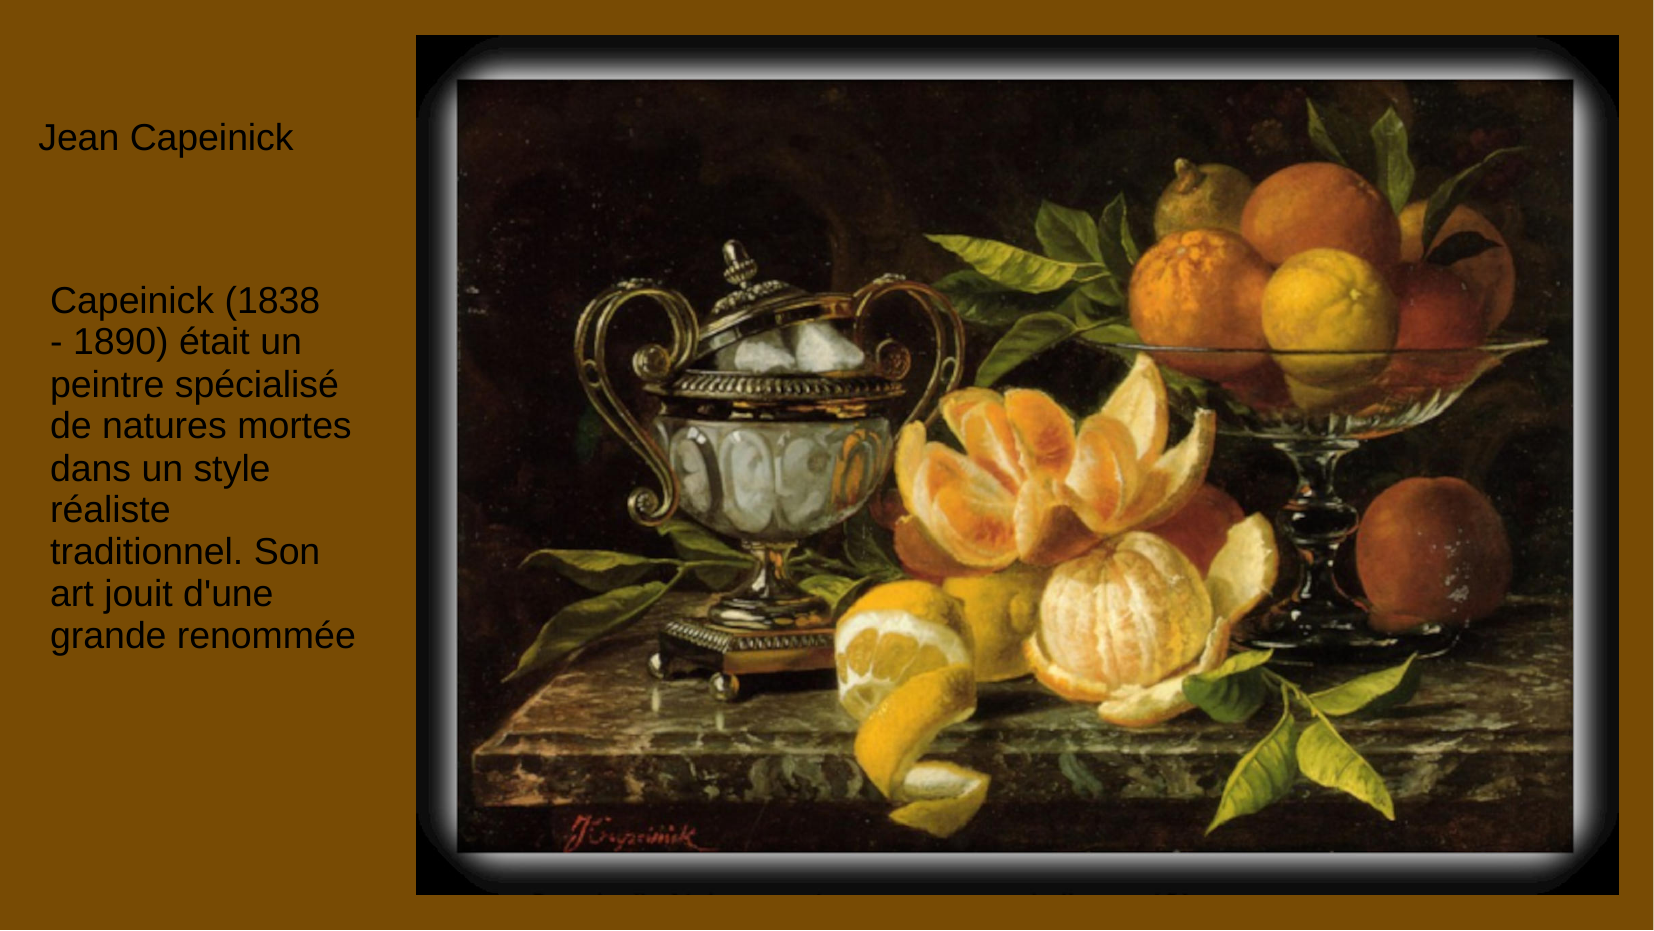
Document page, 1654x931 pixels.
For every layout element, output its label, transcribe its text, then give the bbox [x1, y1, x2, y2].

text_box Capeinick (1838 - 1890) était un peintre spécialisé de natures mortes dans un style réaliste traditionnel. Son art jouit d'une grande renommée [35, 271, 378, 707]
picture [416, 35, 1619, 895]
text_box Jean Capeinick [23, 108, 367, 166]
